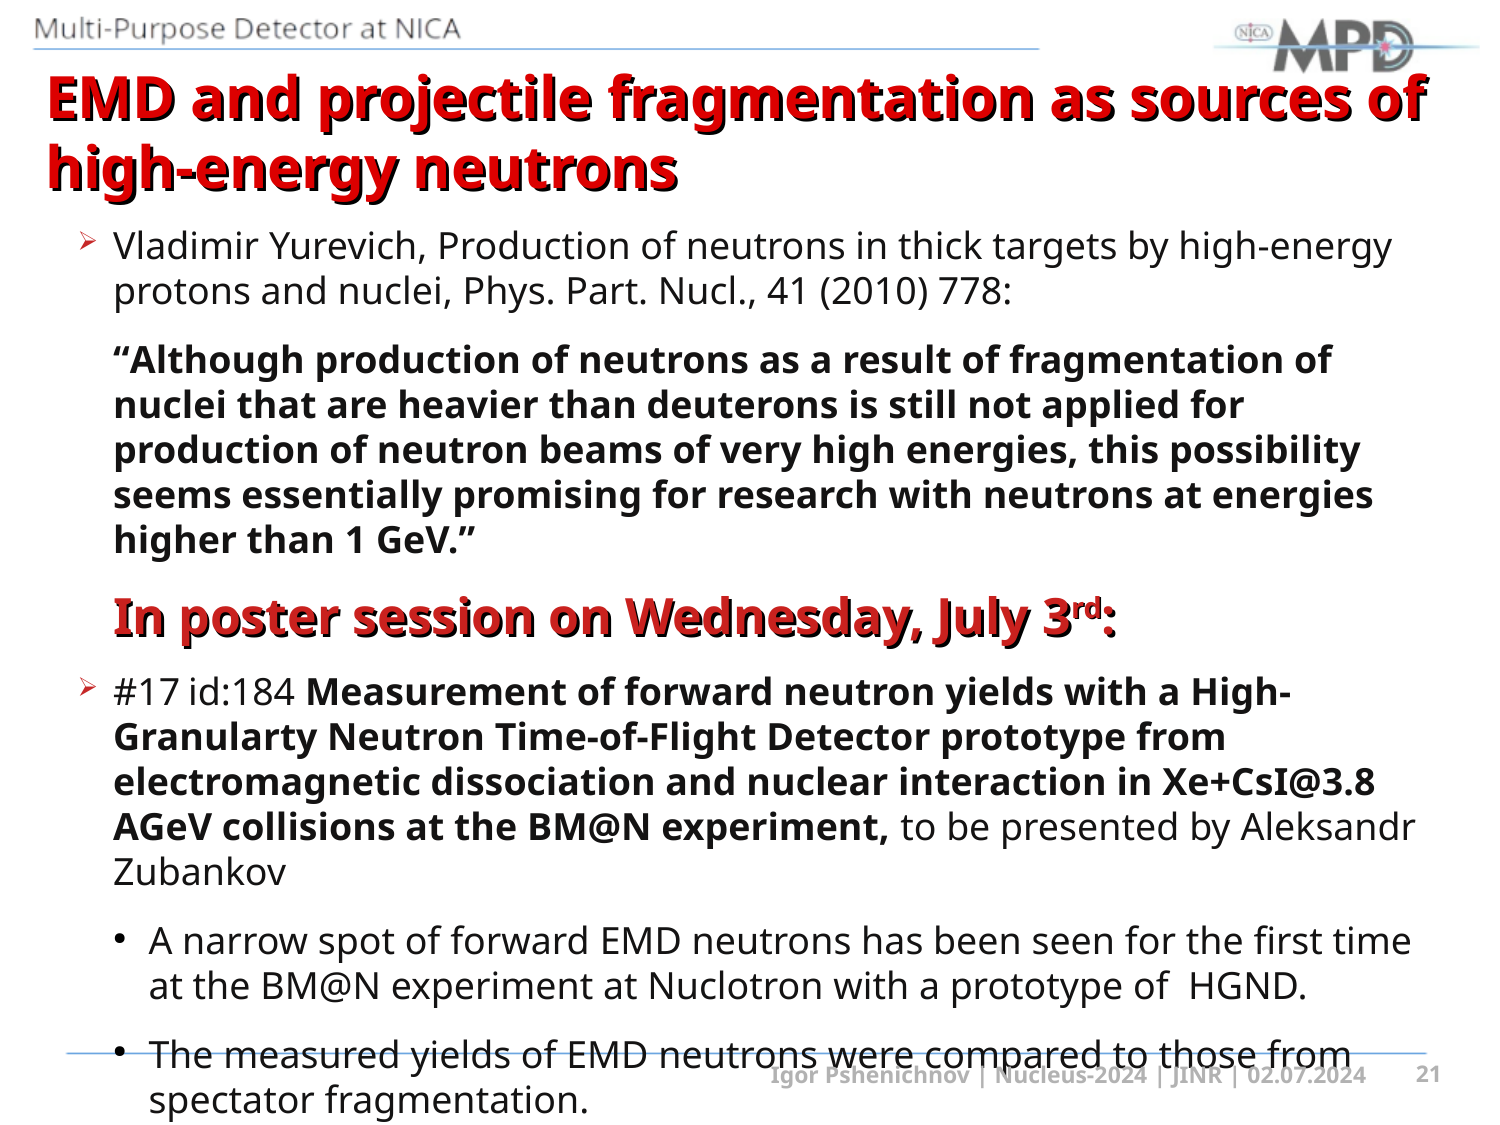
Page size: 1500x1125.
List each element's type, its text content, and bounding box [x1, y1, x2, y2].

title EMD and projectile fragmentation as sources of high-energy neutrons [30, 69, 1471, 190]
text_box <number> [1399, 1045, 1459, 1105]
list Vladimir Yurevich, Production of neutrons in thick targets by high-energy protons and nuclei, Phys. Part. Nucl., 41 (2010) 778: “Although production of neutrons as a result of fragmentation of nuclei that are heavier than deuterons is still not applied for production of neutron beams of very high energies, this possibility seems essentially promising for research with neutrons at energies higher than 1 GeV.” In poster session on Wednesday, July 3rd: #17 id:184 Measurement of forward neutron yields with a High-Granularty Neutron Time-of-Flight Detector prototype from electromagnetic dissociation and nuclear interaction in Xe+CsI@3.8 AGeV collisions at the BM@N experiment, to be presented by Aleksandr Zubankov A narrow spot of forward EMD neutrons has been seen for the first time at the BM@N experiment at Nuclotron with a prototype of HGND. The measured yields of EMD neutrons were compared to those from spectator fragmentation. [60, 221, 1456, 1050]
picture [0, 0, 1500, 1125]
text_box Igor Pshenichnov | Nucleus-2024 | JINR | 02.07.2024 [537, 1045, 1388, 1105]
